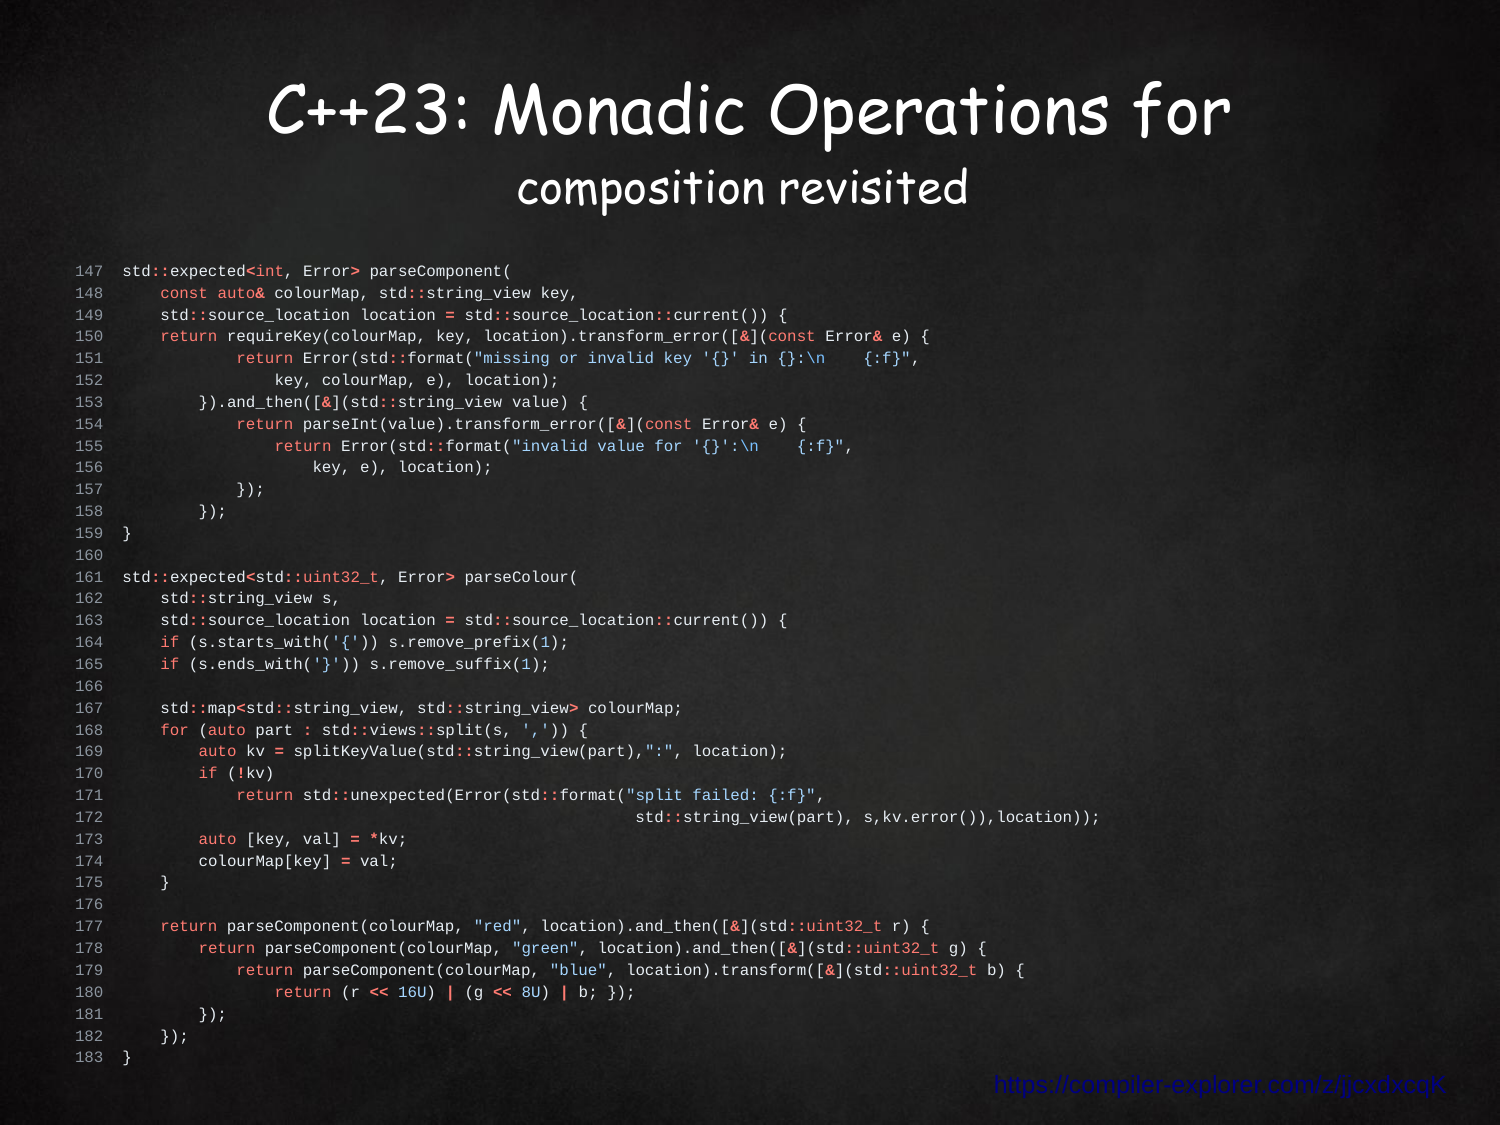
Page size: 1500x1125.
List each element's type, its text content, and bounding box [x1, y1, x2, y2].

text_box https://compiler-explorer.com/z/jjcxdxcqK [978, 1063, 1500, 1120]
list 147 std::expected<int, Error> parseComponent( 148 const auto& colourMap, std::string_view key, 149 std::source_location location = std::source_location::current()) { 150 return requireKey(colourMap, key, location).transform_error([&](const Error& e) { 151 return Error(std::format("missing or invalid key '{}' in {}:\n {:f}", 152 key, colourMap, e), location); 153 }).and_then([&](std::string_view value) { 154 return parseInt(value).transform_error([&](const Error& e) { 155 return Error(std::format("invalid value for '{}':\n {:f}", 156 key, e), location); 157 }); 158 }); 159 } 160 161 std::expected<std::uint32_t, Error> parseColour( 162 std::string_view s, 163 std::source_location location = std::source_location::current()) { 164 if (s.starts_with('{')) s.remove_prefix(1); 165 if (s.ends_with('}')) s.remove_suffix(1); 166 167 std::map<std::string_view, std::string_view> colourMap; 168 for (auto part : std::views::split(s, ',')) { 169 auto kv = splitKeyValue(std::string_view(part),":", location); 170 if (!kv) 171 return std::unexpected(Error(std::format("split failed: {:f}", 172 std::string_view(part), s,kv.error()),location)); 173 auto [key, val] = *kv; 174 colourMap[key] = val; 175 } 176 177 return parseComponent(colourMap, "red", location).and_then([&](std::uint32_t r) { 178 return parseComponent(colourMap, "green", location).and_then([&](std::uint32_t g) { 179 return parseComponent(colourMap, "blue", location).transform([&](std::uint32_t b) { 180 return (r << 16U) | (g << 8U) | b; }); 181 }); 182 }); 183 } [75, 263, 1425, 1075]
title C++23: Monadic Operations for composition revisited [75, 44, 1425, 233]
picture [0, 0, 1500, 1125]
